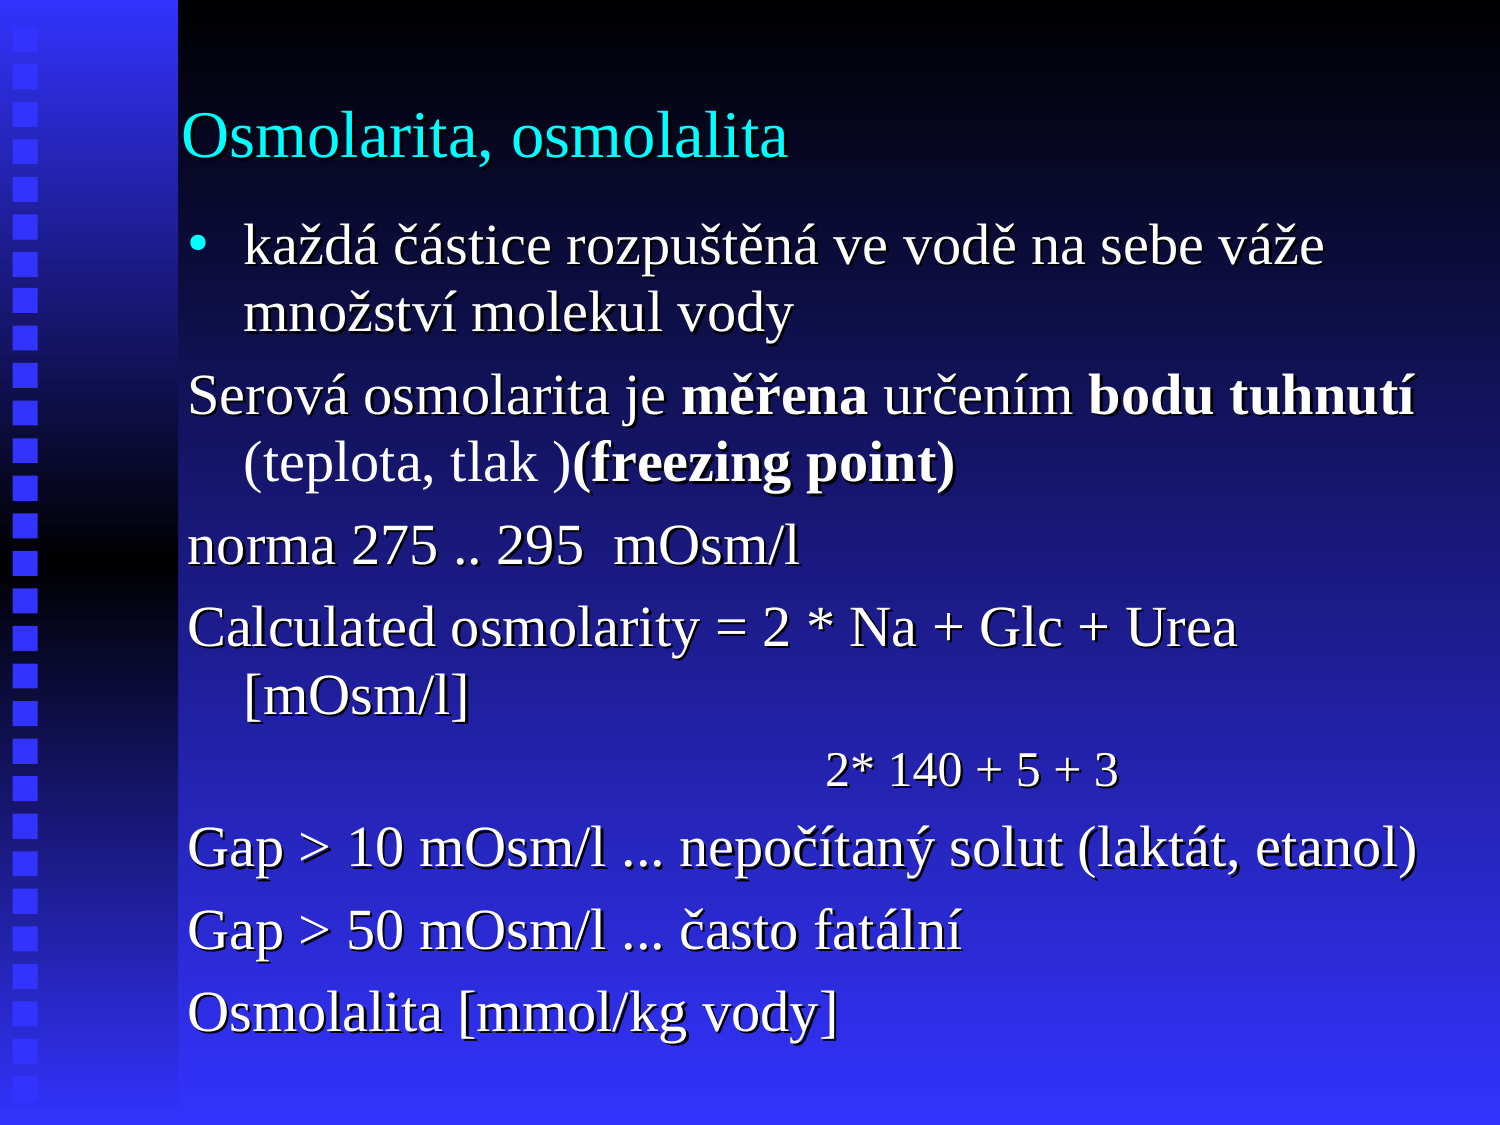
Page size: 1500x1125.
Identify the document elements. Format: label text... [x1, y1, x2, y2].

list každá částice rozpuštěná ve vodě na sebe váže množství molekul vody Serová osmolarita je měřena určením bodu tuhnutí (teplota, tlak )(freezing point) norma 275 .. 295 mOsm/l Calculated osmolarity = 2 * Na + Glc + Urea [mOsm/l] 2* 140 + 5 + 3 Gap > 10 mOsm/l ... nepočítaný solut (laktát, etanol) Gap > 50 mOsm/l ... často fatální Osmolalita [mmol/kg vody] [187, 208, 1463, 1094]
title Osmolarita, osmolalita [181, 39, 1457, 227]
